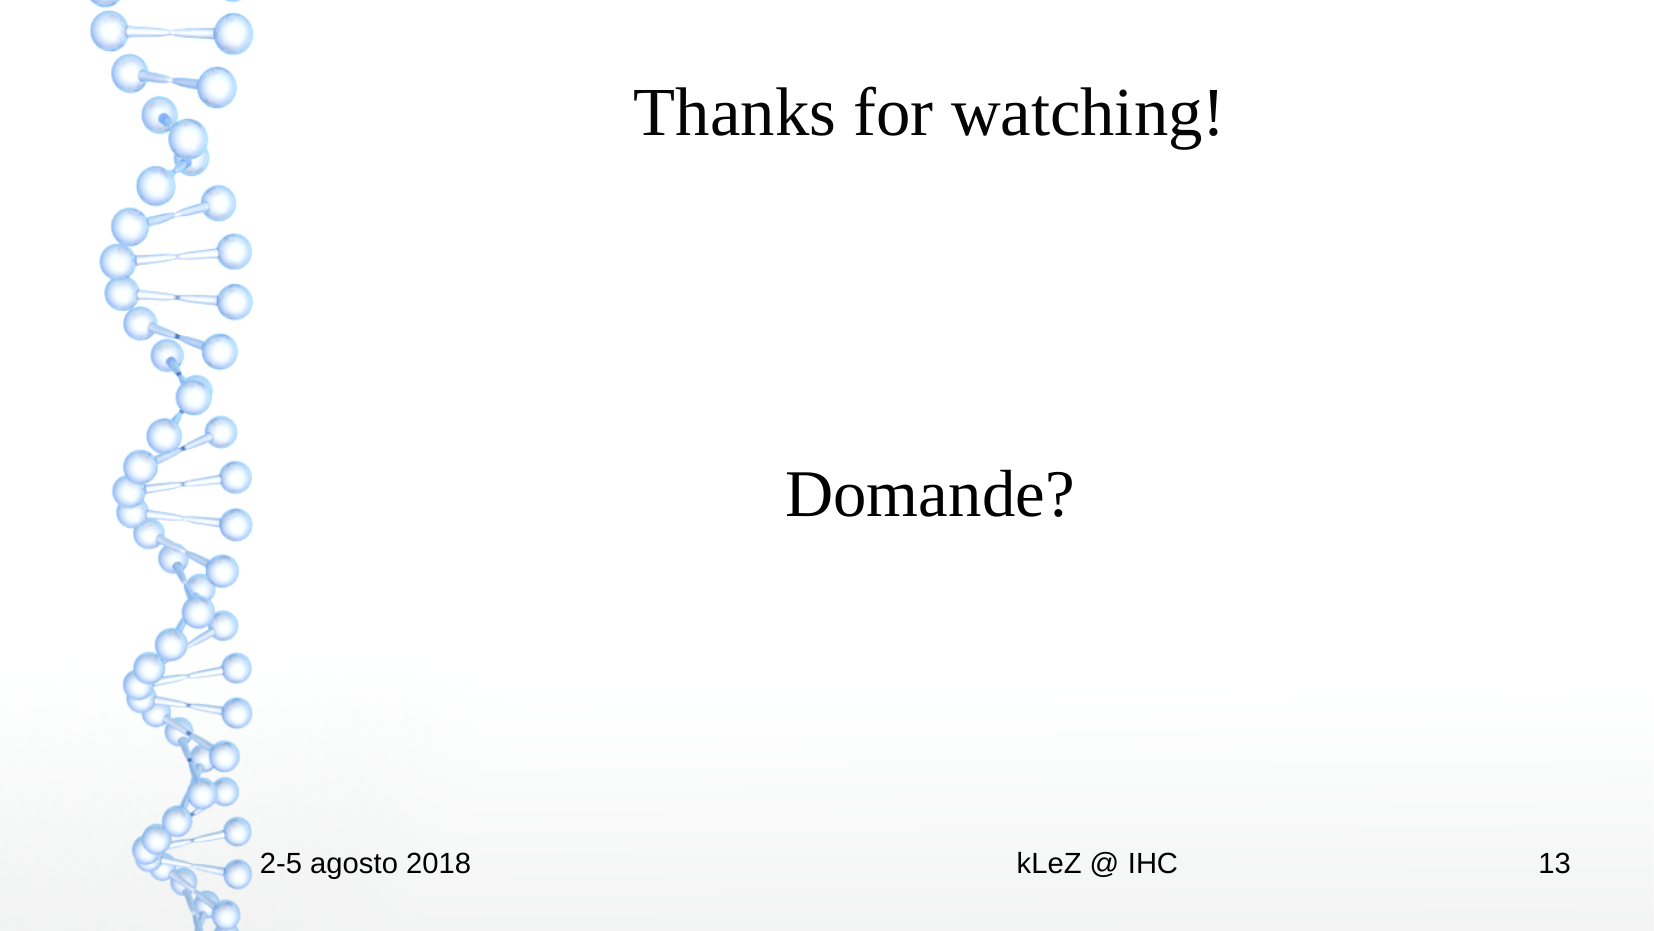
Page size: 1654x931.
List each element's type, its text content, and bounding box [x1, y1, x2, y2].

subtitle Domande? [265, 224, 1595, 764]
picture [0, 0, 1654, 931]
title Thanks for watching! [265, 35, 1595, 189]
